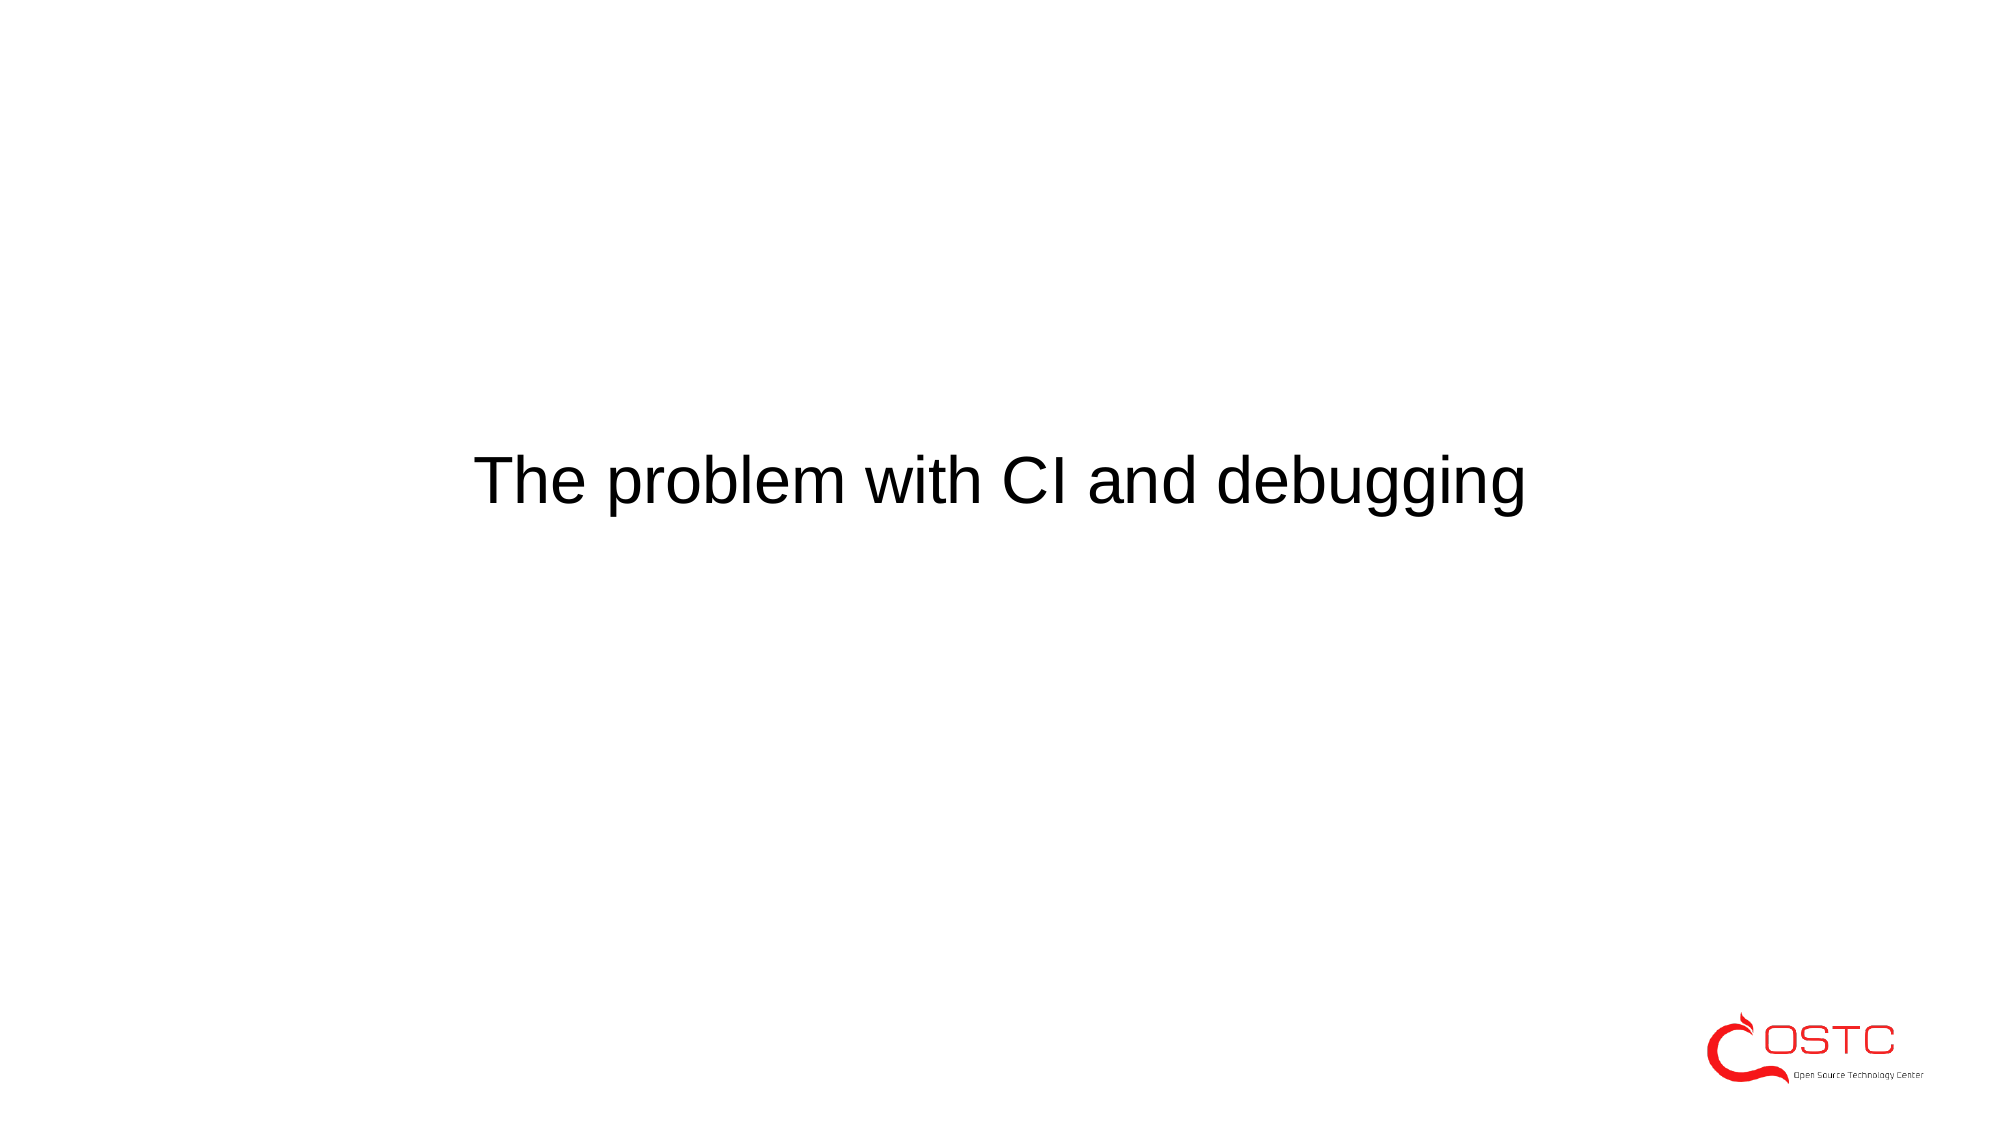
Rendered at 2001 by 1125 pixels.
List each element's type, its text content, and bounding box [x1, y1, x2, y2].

picture [1643, 933, 2001, 1125]
subtitle The problem with CI and debugging [100, 44, 1901, 916]
